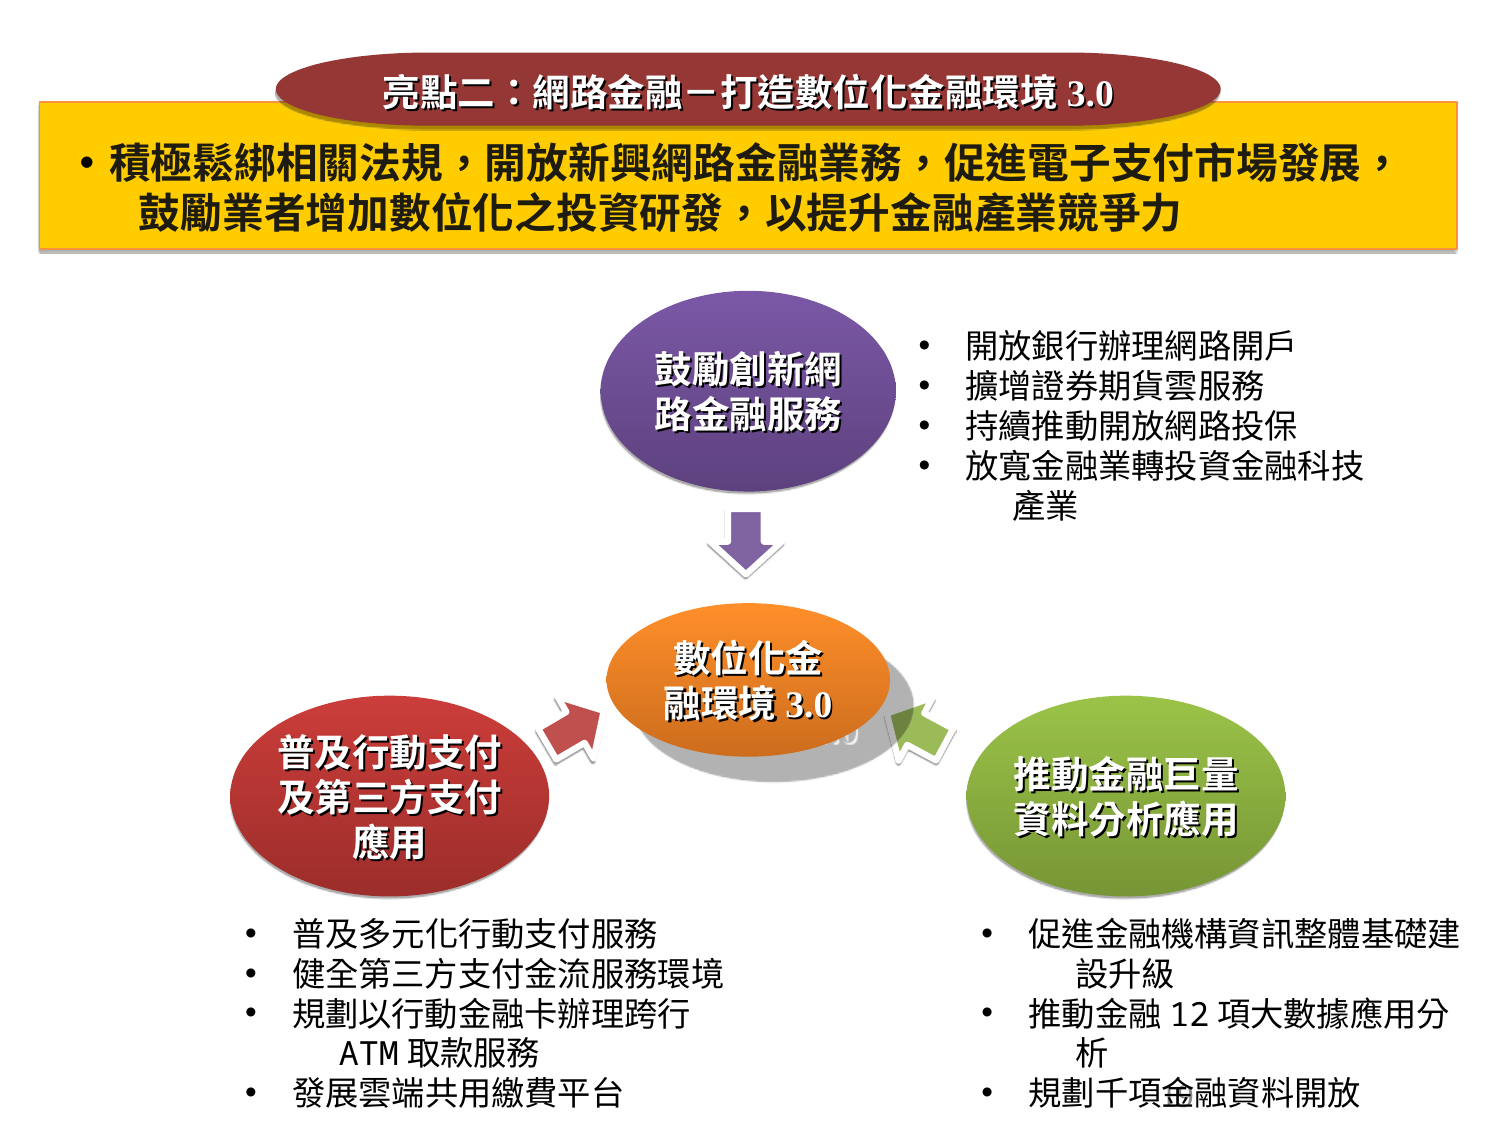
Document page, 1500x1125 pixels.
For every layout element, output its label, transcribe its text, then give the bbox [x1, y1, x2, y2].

text_box 促進金融機構資訊整體基礎建設升級 推動金融12項大數據應用分析 規劃千項金融資料開放 [966, 905, 1498, 1083]
text_box 19 [1348, 1086, 1354, 1096]
text_box 普及行動支付及第三方支付應用 [230, 695, 550, 897]
text_box [538, 696, 604, 760]
text_box [886, 697, 954, 761]
text_box 亮點二：網路金融－打造數位化金融環境3.0 [275, 52, 1221, 126]
text_box 數位化金融環境3.0 [606, 603, 891, 757]
text_box 推動金融巨量資料分析應用 [966, 695, 1286, 897]
text_box 19 [1145, 1083, 1496, 1125]
text_box 鼓勵創新網路金融服務 [600, 290, 896, 492]
text_box 普及多元化行動支付服務 健全第三方支付金流服務環境 規劃以行動金融卡辦理跨行ATM取款服務 發展雲端共用繳費平台 [230, 905, 761, 1123]
text_box 開放銀行辦理網路開戶 擴增證券期貨雲服務 持續推動開放網路投保 放寬金融業轉投資金融科技產業 [903, 317, 1388, 535]
text_box 積極鬆綁相關法規，開放新興網路金融業務，促進電子支付市場發展，鼓勵業者增加數位化之投資研發，以提升金融產業競爭力 [40, 102, 1457, 249]
text_box 19 [1335, 1083, 1346, 1091]
text_box [710, 508, 782, 575]
text_box 19 [1341, 1091, 1349, 1105]
text_box 19 [1171, 1083, 1185, 1087]
